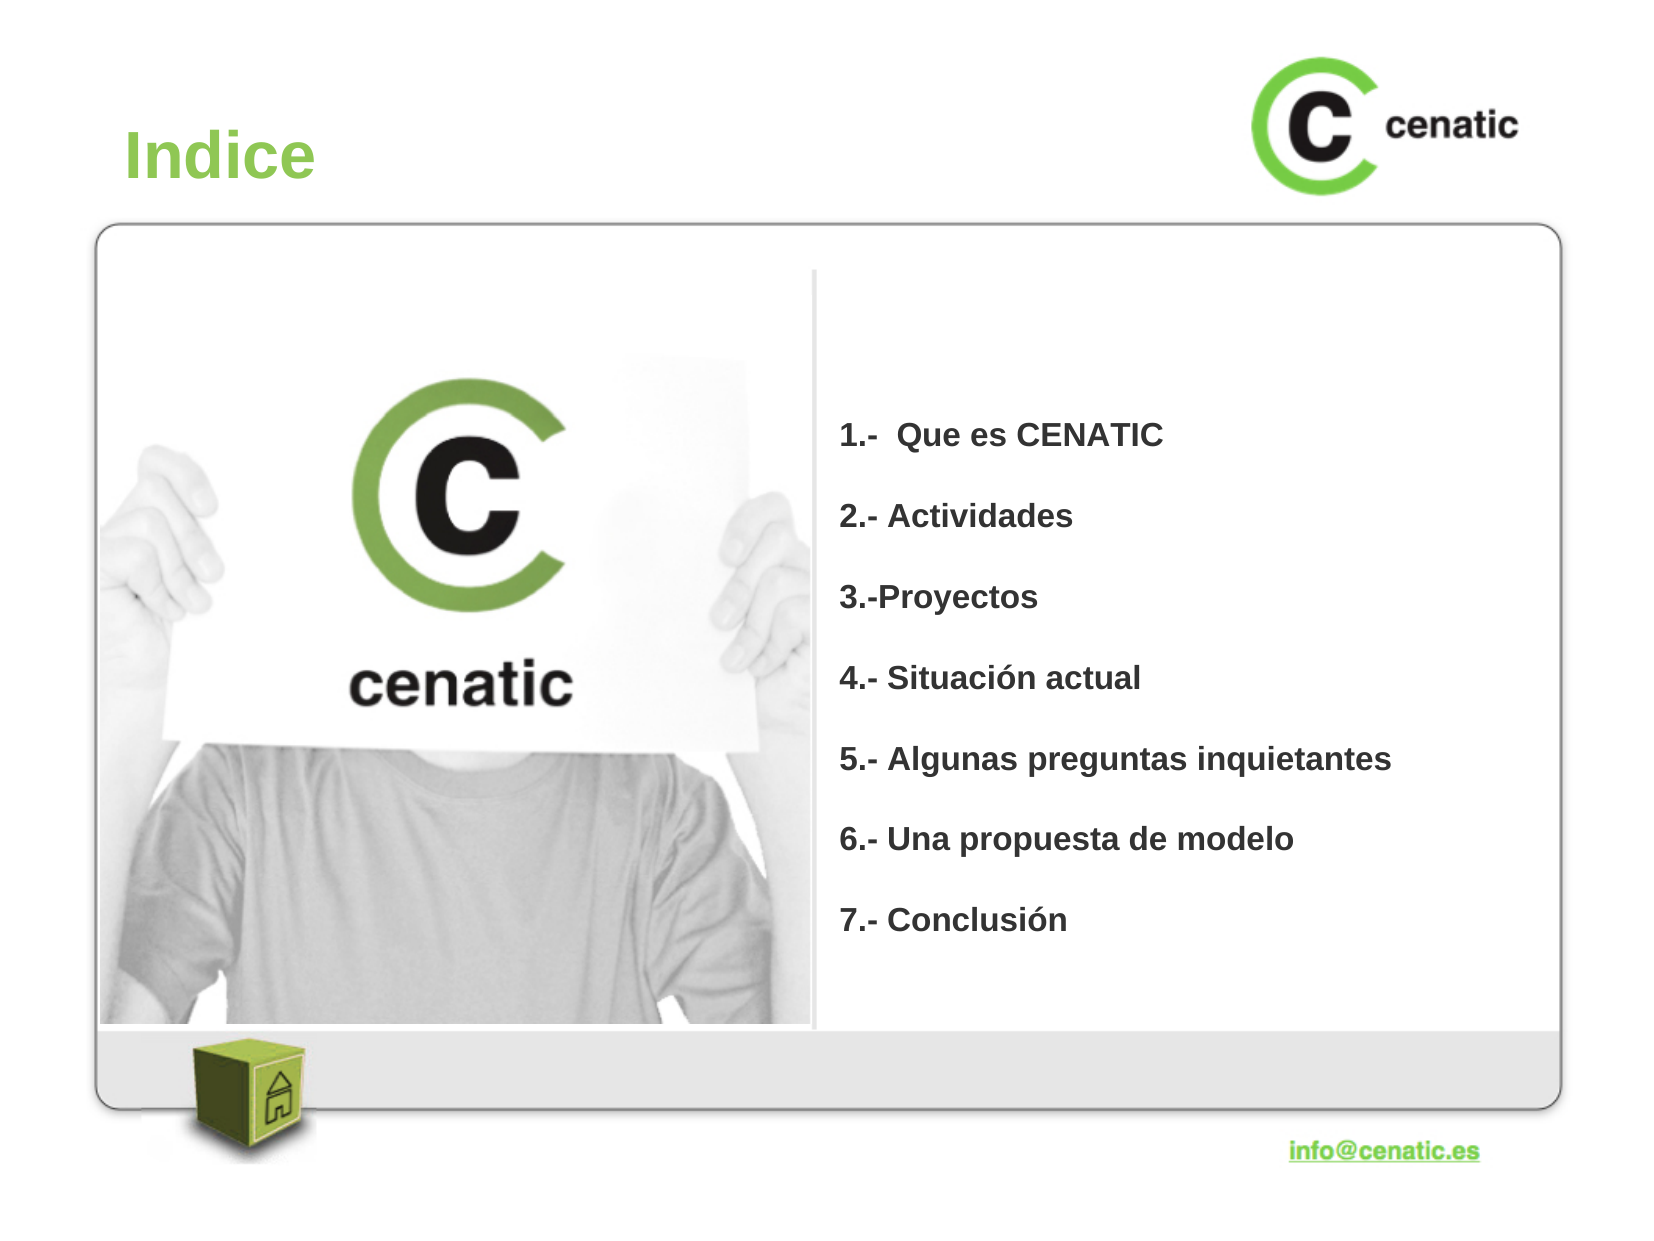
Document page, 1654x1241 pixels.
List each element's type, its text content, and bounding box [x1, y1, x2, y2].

picture [29, 29, 1630, 1230]
text_box 1.- Que es CENATIC 2.- Actividades 3.-Proyectos 4.- Situación actual 5.- Algunas preguntas inquietantes 6.- Una propuesta de modelo 7.- Conclusión [833, 885, 1489, 945]
text_box Indice [118, 100, 1182, 199]
